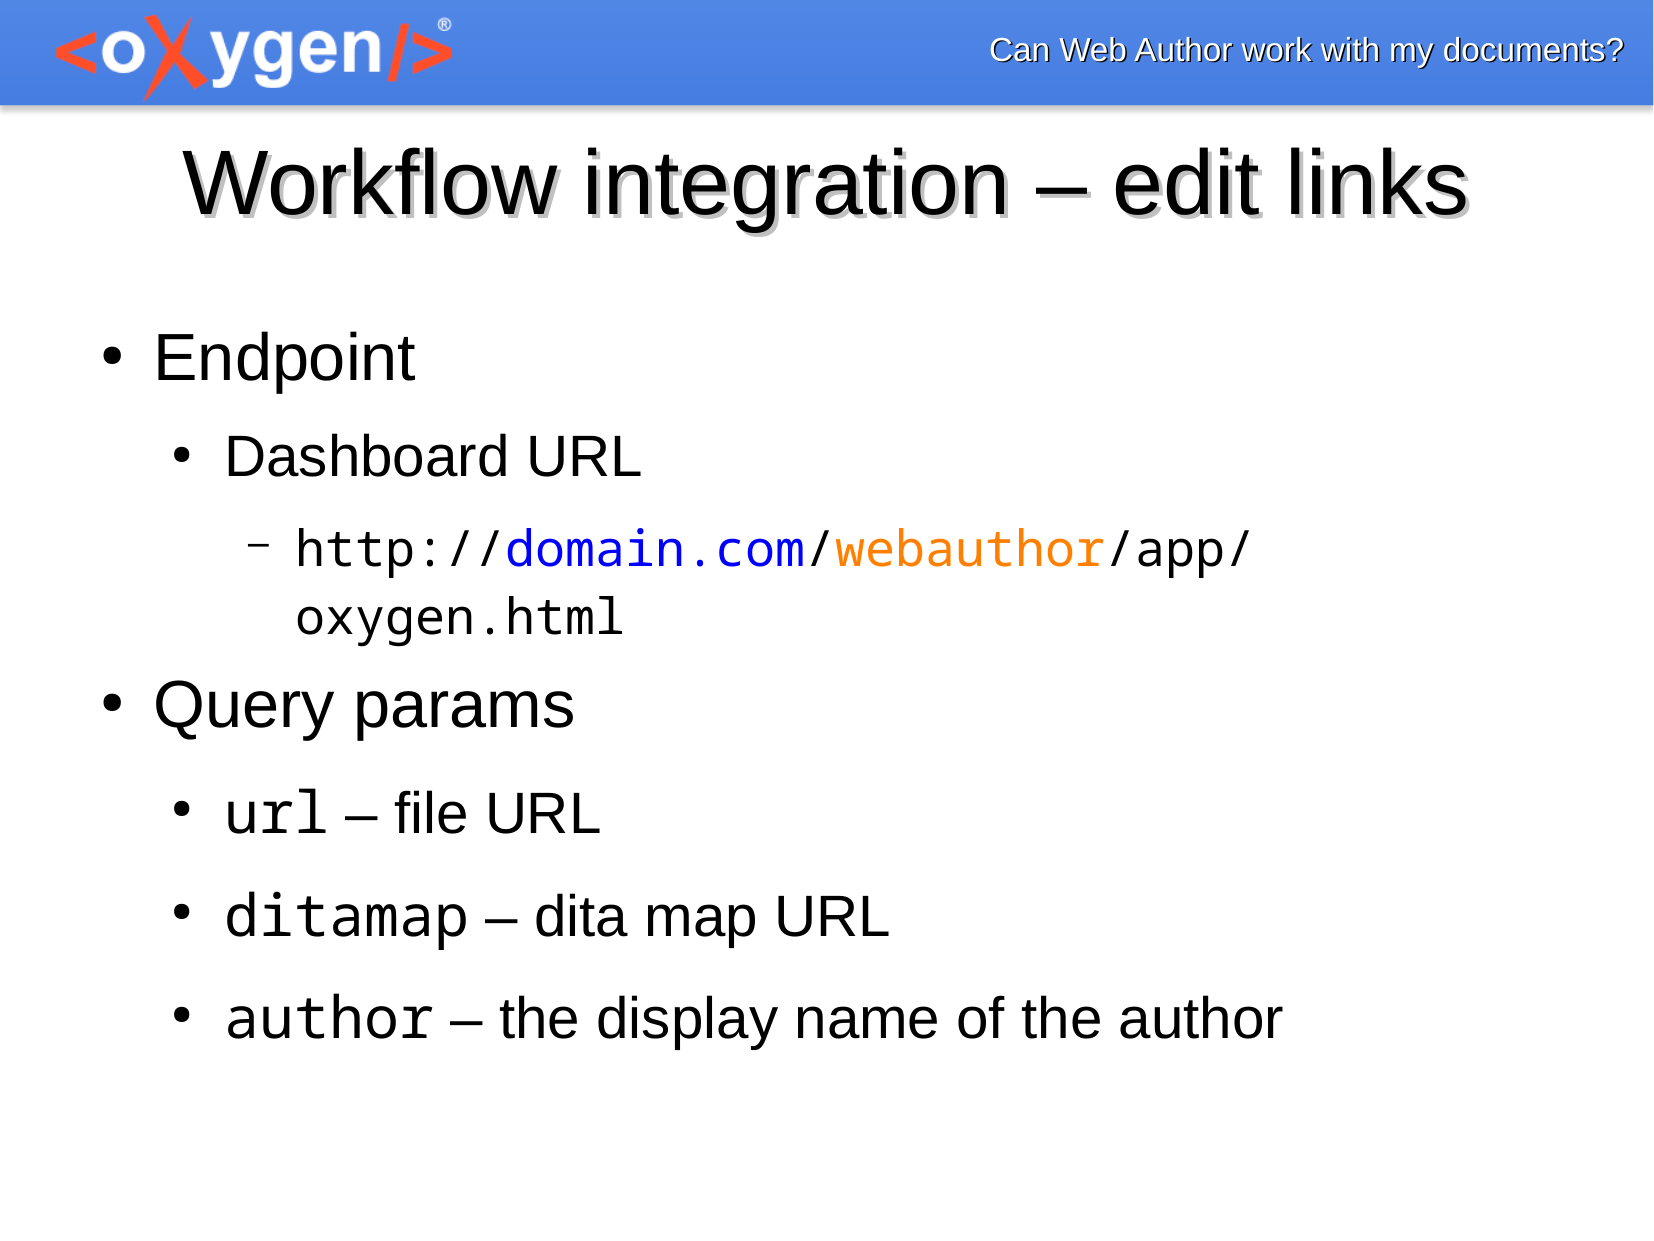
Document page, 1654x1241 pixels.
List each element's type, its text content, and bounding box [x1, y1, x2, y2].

list Endpoint Dashboard URL http://domain.com/webauthor/app/oxygen.html Query params url – file URL ditamap – dita map URL author – the display name of the author [82, 319, 1571, 1152]
picture [0, 0, 1654, 119]
title Workflow integration – edit links [82, 78, 1571, 287]
